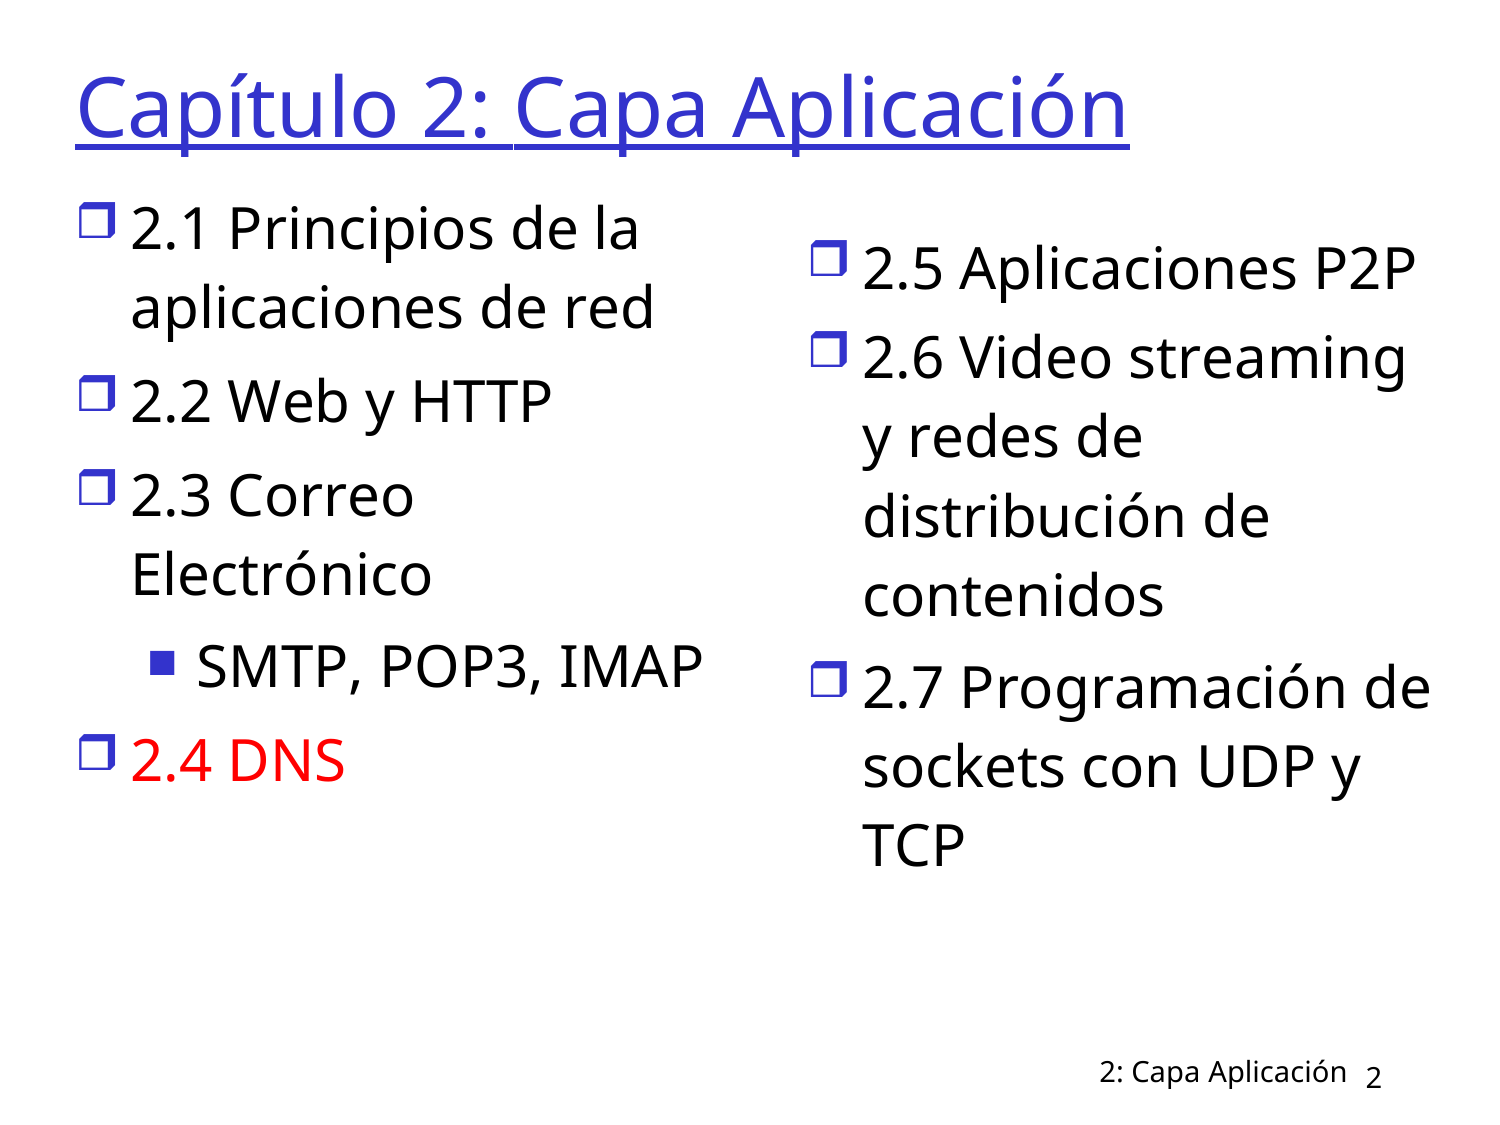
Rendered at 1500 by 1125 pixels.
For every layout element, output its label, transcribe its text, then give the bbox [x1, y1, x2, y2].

list 2.5 Aplicaciones P2P 2.6 Video streaming y redes de distribución de contenidos 2.7 Programación de sockets con UDP y TCP [792, 225, 1464, 1066]
list 2.1 Principios de la aplicaciones de red 2.2 Web y HTTP 2.3 Correo Electrónico SMTP, POP3, IMAP 2.4 DNS [75, 187, 734, 841]
title Capítulo 2: Capa Aplicación [75, 23, 1426, 188]
